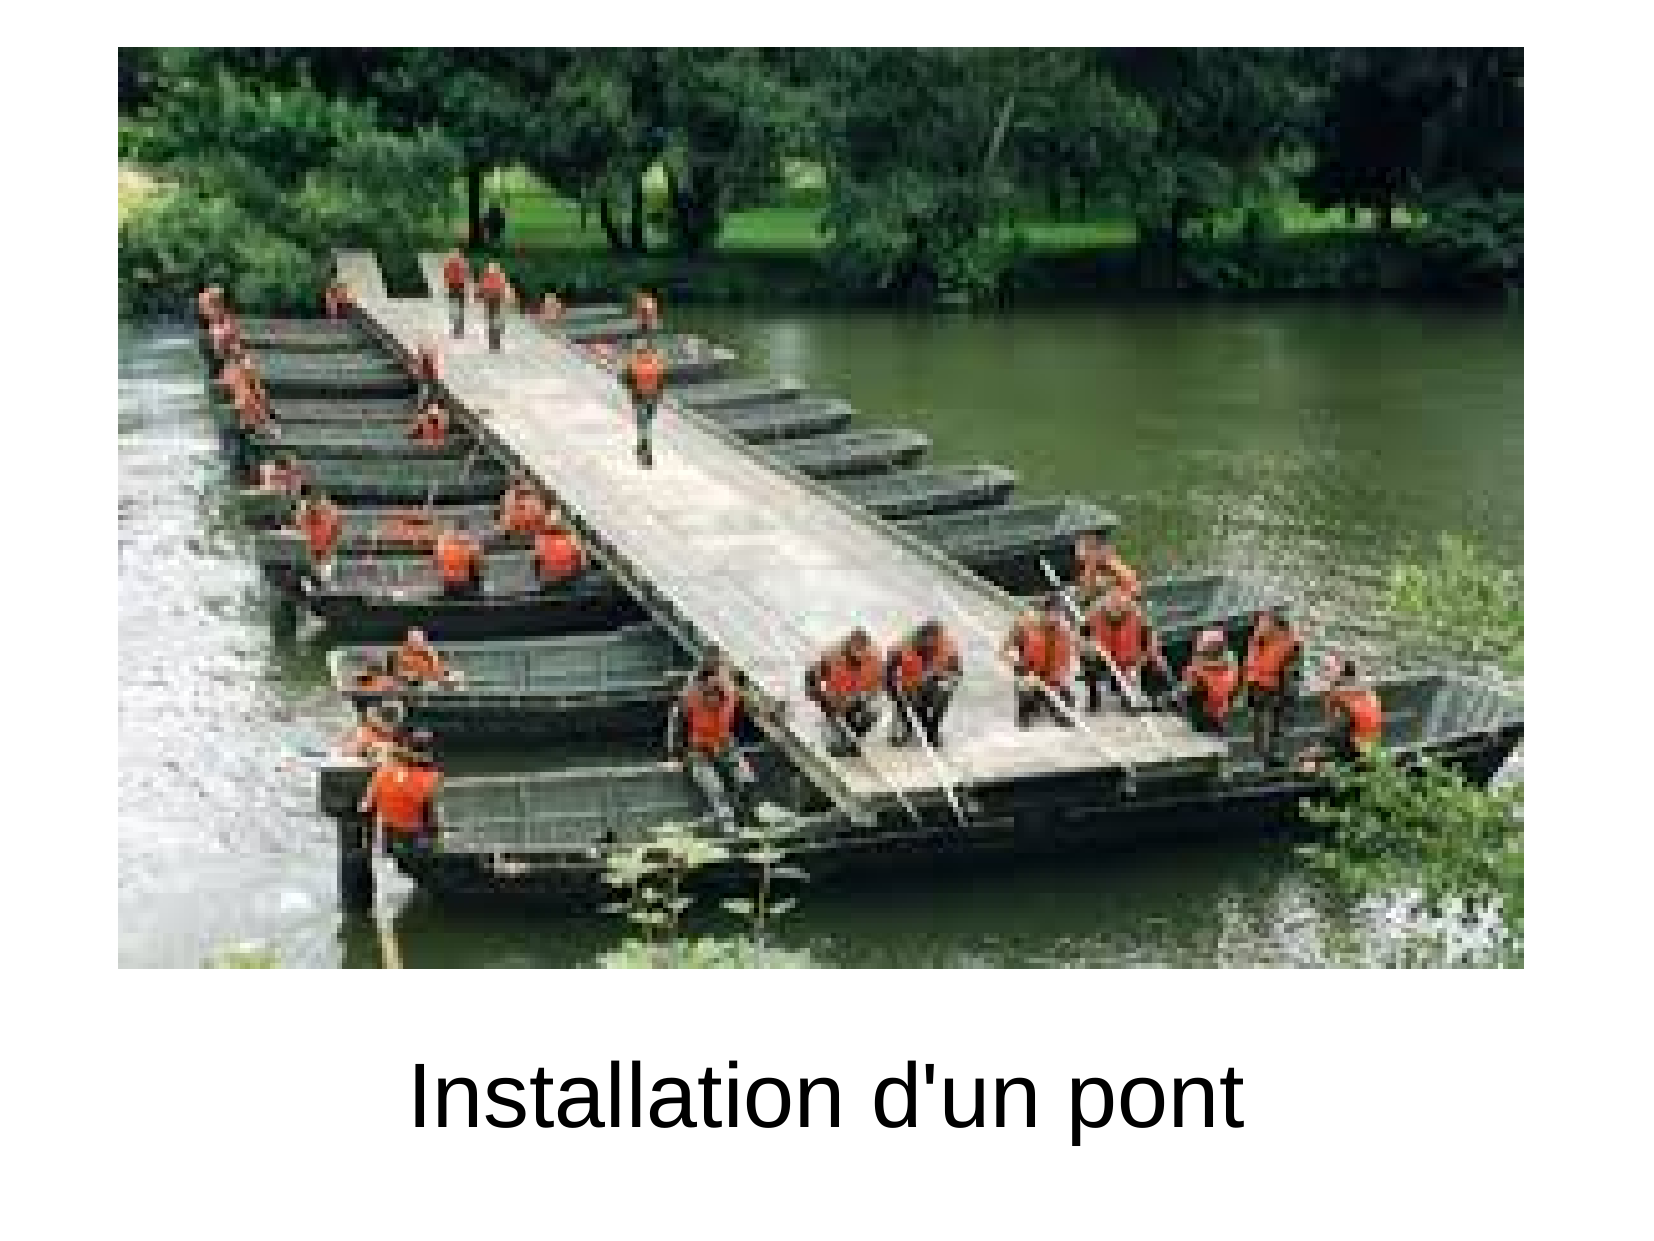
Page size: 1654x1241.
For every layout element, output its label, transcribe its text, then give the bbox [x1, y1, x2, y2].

title Installation d'un pont [82, 992, 1571, 1200]
picture [118, 47, 1524, 969]
